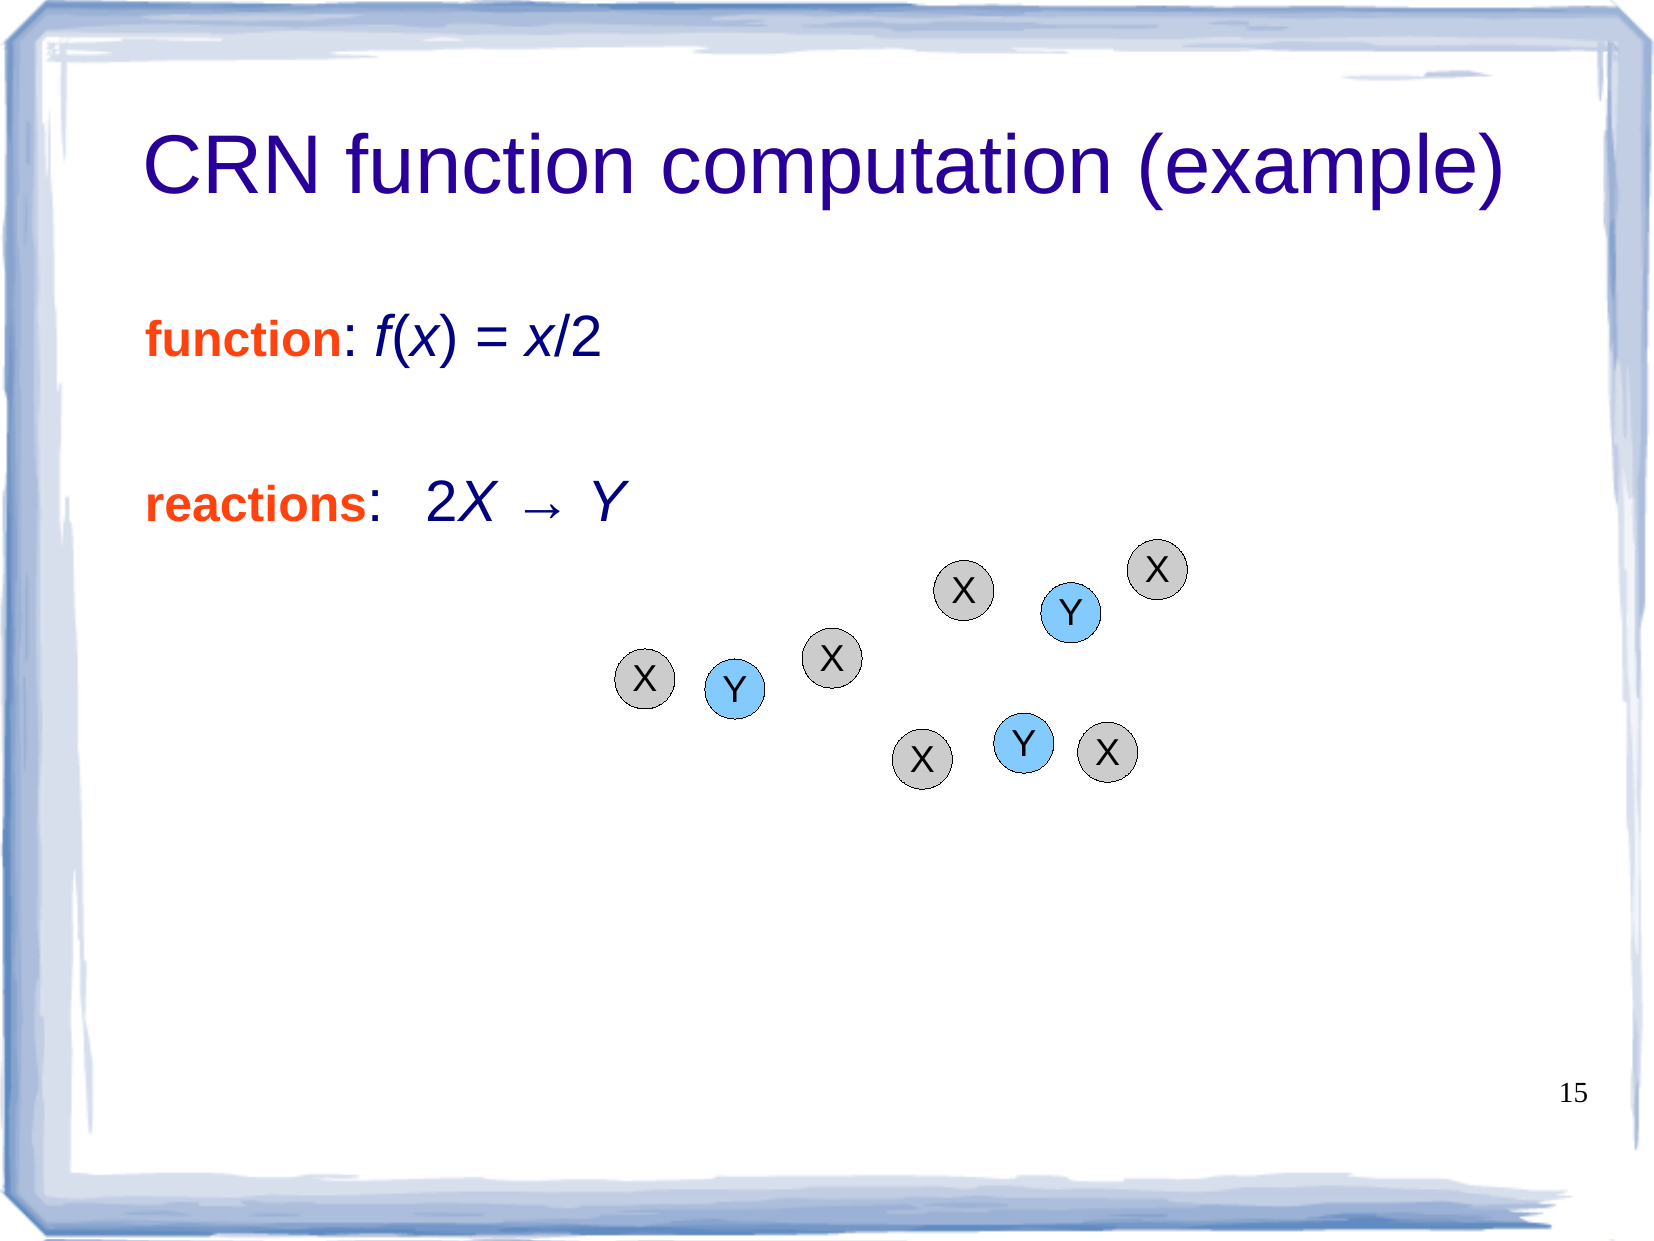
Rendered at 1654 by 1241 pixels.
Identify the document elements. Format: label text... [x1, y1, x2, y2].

text_box 2X → Y [410, 461, 667, 557]
text_box X [933, 560, 994, 621]
text_box X [1077, 722, 1138, 783]
text_box X [614, 648, 675, 709]
text_box Y [993, 713, 1054, 774]
picture [0, 0, 1654, 1241]
text_box X [802, 628, 863, 689]
title CRN function computation (example) [75, 71, 1576, 258]
text_box X [1127, 539, 1188, 600]
text_box reactions: [130, 461, 410, 557]
text_box Y [1040, 582, 1101, 643]
text_box function: f(x) = x/2 [130, 295, 1522, 392]
text_box Y [704, 658, 765, 720]
text_box X [892, 729, 953, 790]
